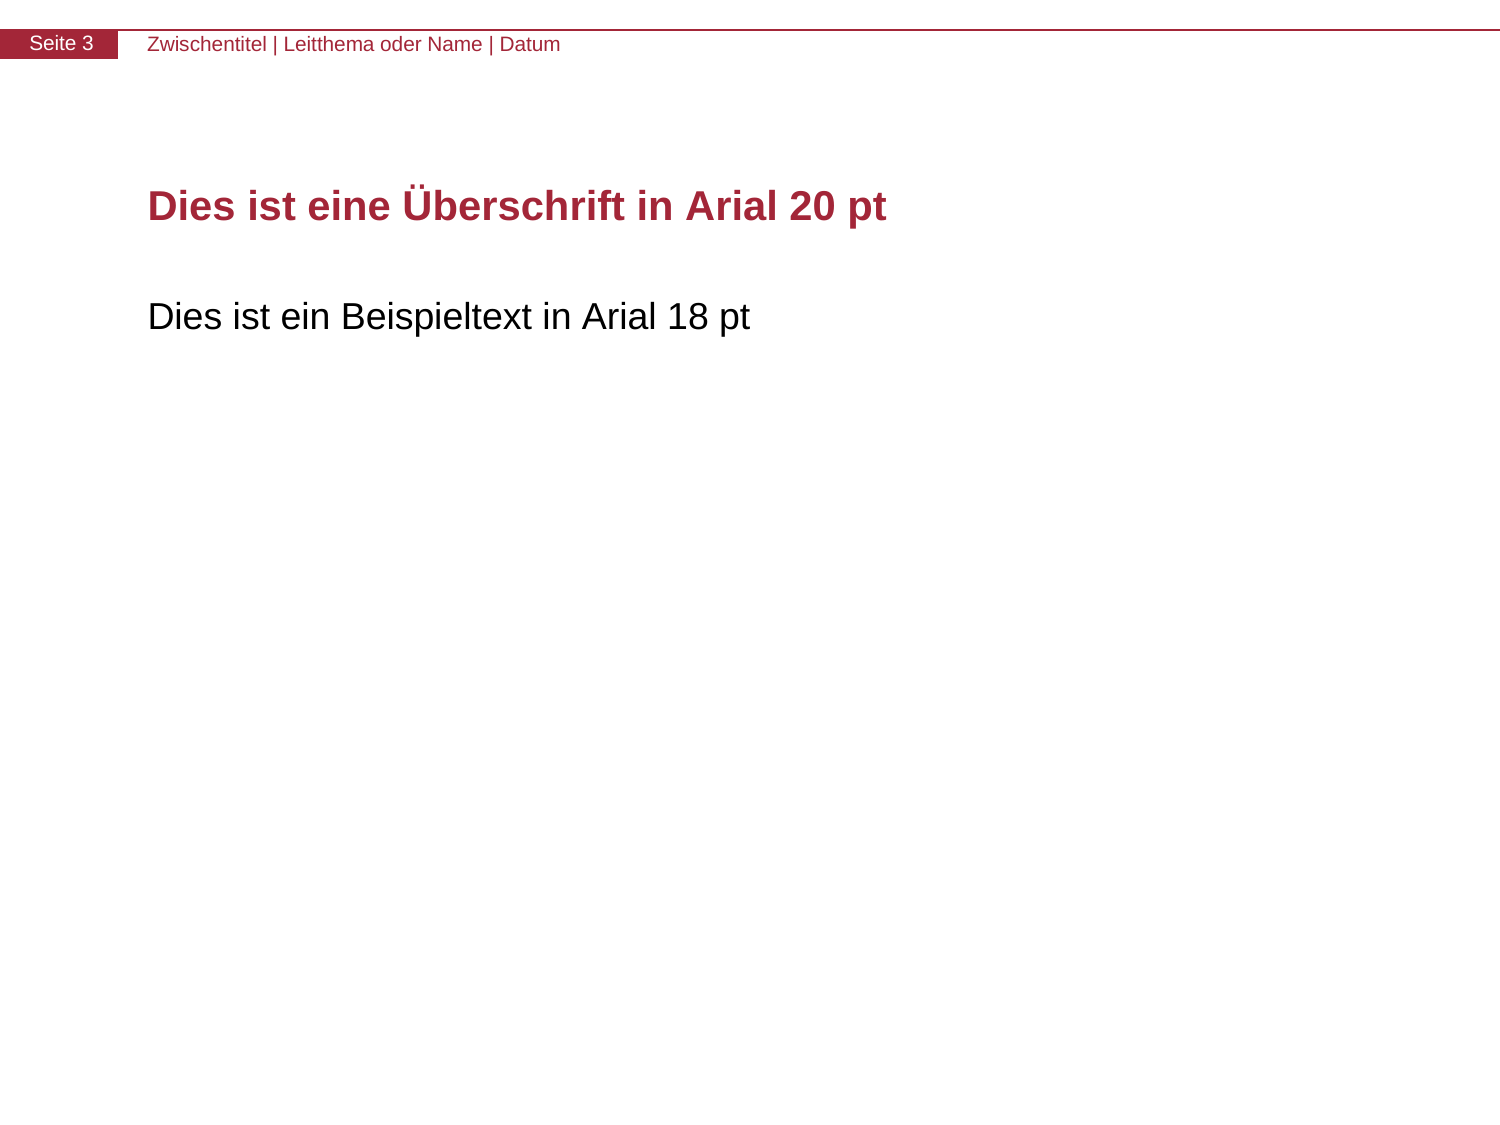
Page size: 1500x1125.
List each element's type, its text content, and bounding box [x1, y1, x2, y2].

title Dies ist eine Überschrift in Arial 20 pt [132, 149, 1413, 258]
list Dies ist ein Beispieltext in Arial 18 pt [132, 287, 1371, 888]
